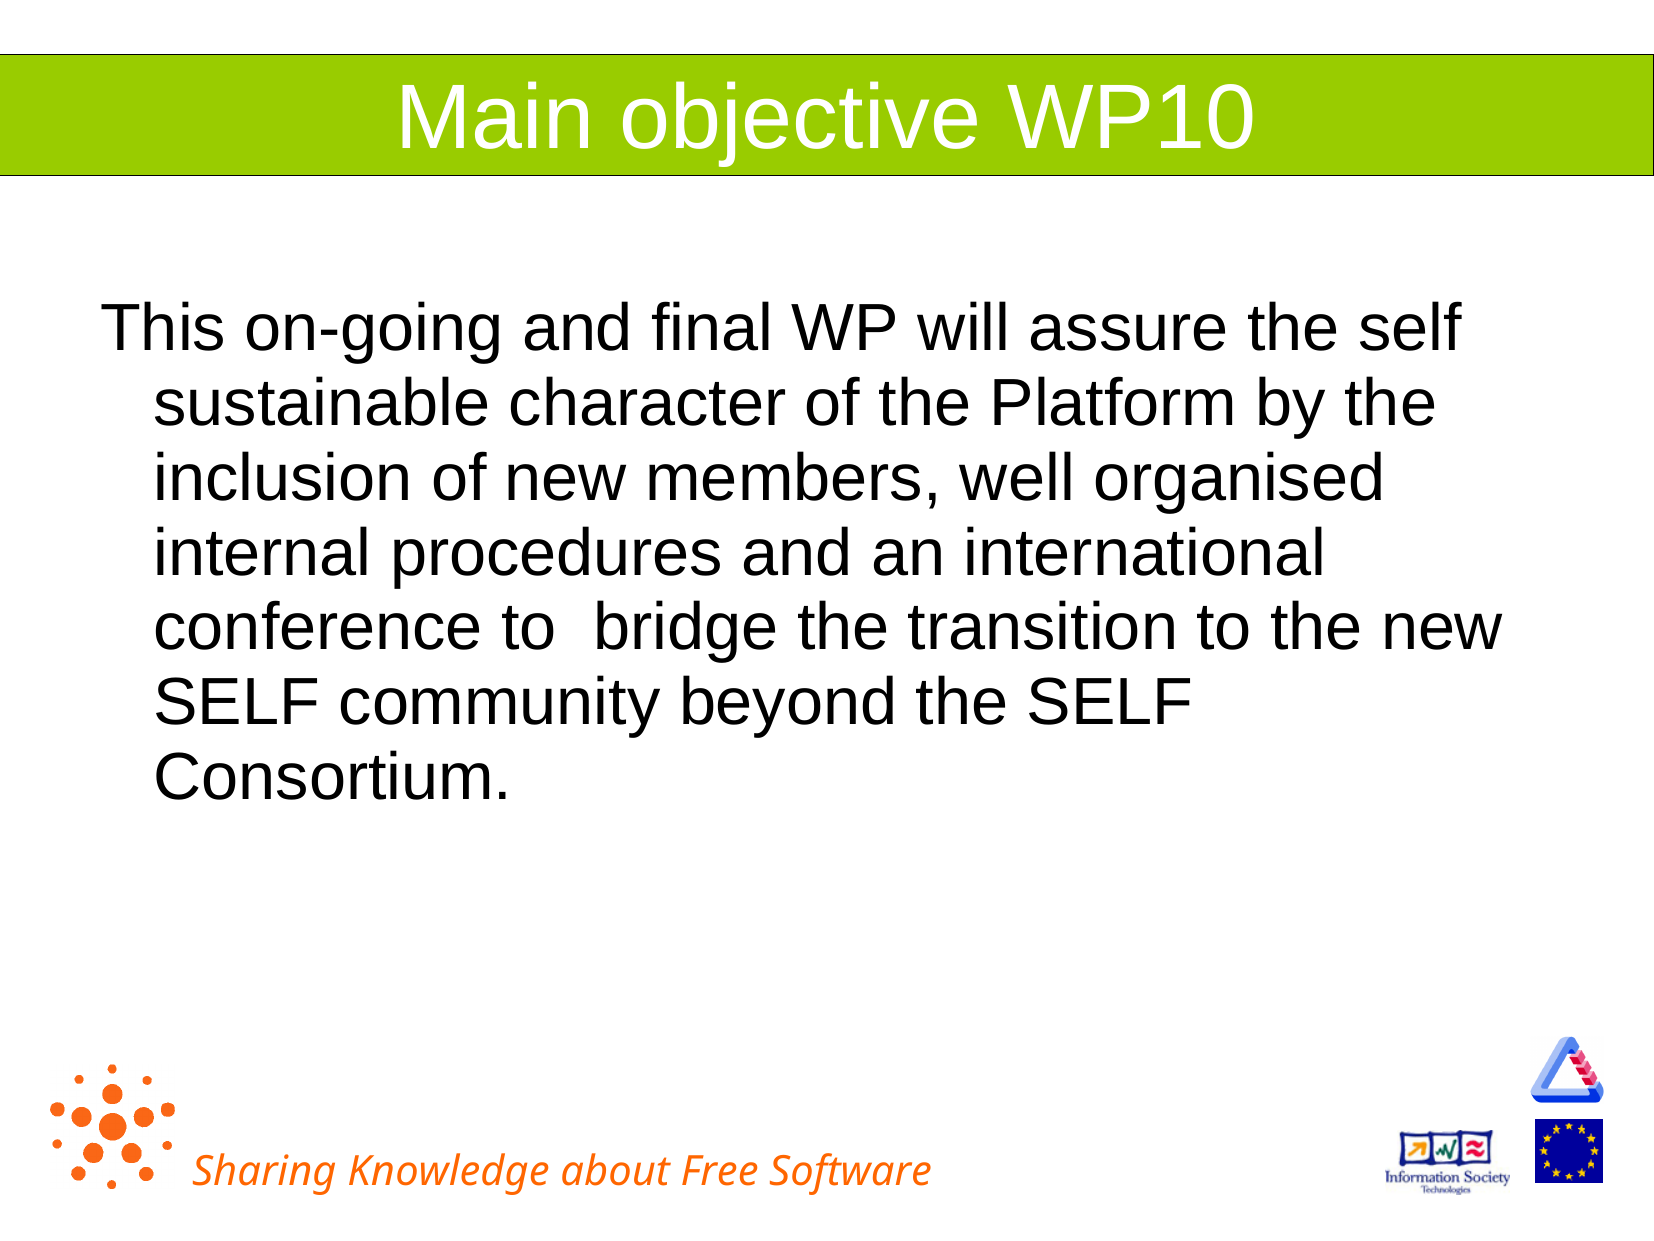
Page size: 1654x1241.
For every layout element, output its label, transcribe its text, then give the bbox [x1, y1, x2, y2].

picture [1571, 1036, 1604, 1104]
picture [1385, 1130, 1510, 1195]
list This on-going and final WP will assure the self sustainable character of the Platform by the inclusion of new members, well organised internal procedures and an international conference to bridge the transition to the new SELF community beyond the SELF Consortium. [82, 290, 1571, 1109]
picture [1535, 1119, 1603, 1183]
title Main objective WP10 [82, 48, 1571, 185]
picture [50, 1064, 175, 1189]
